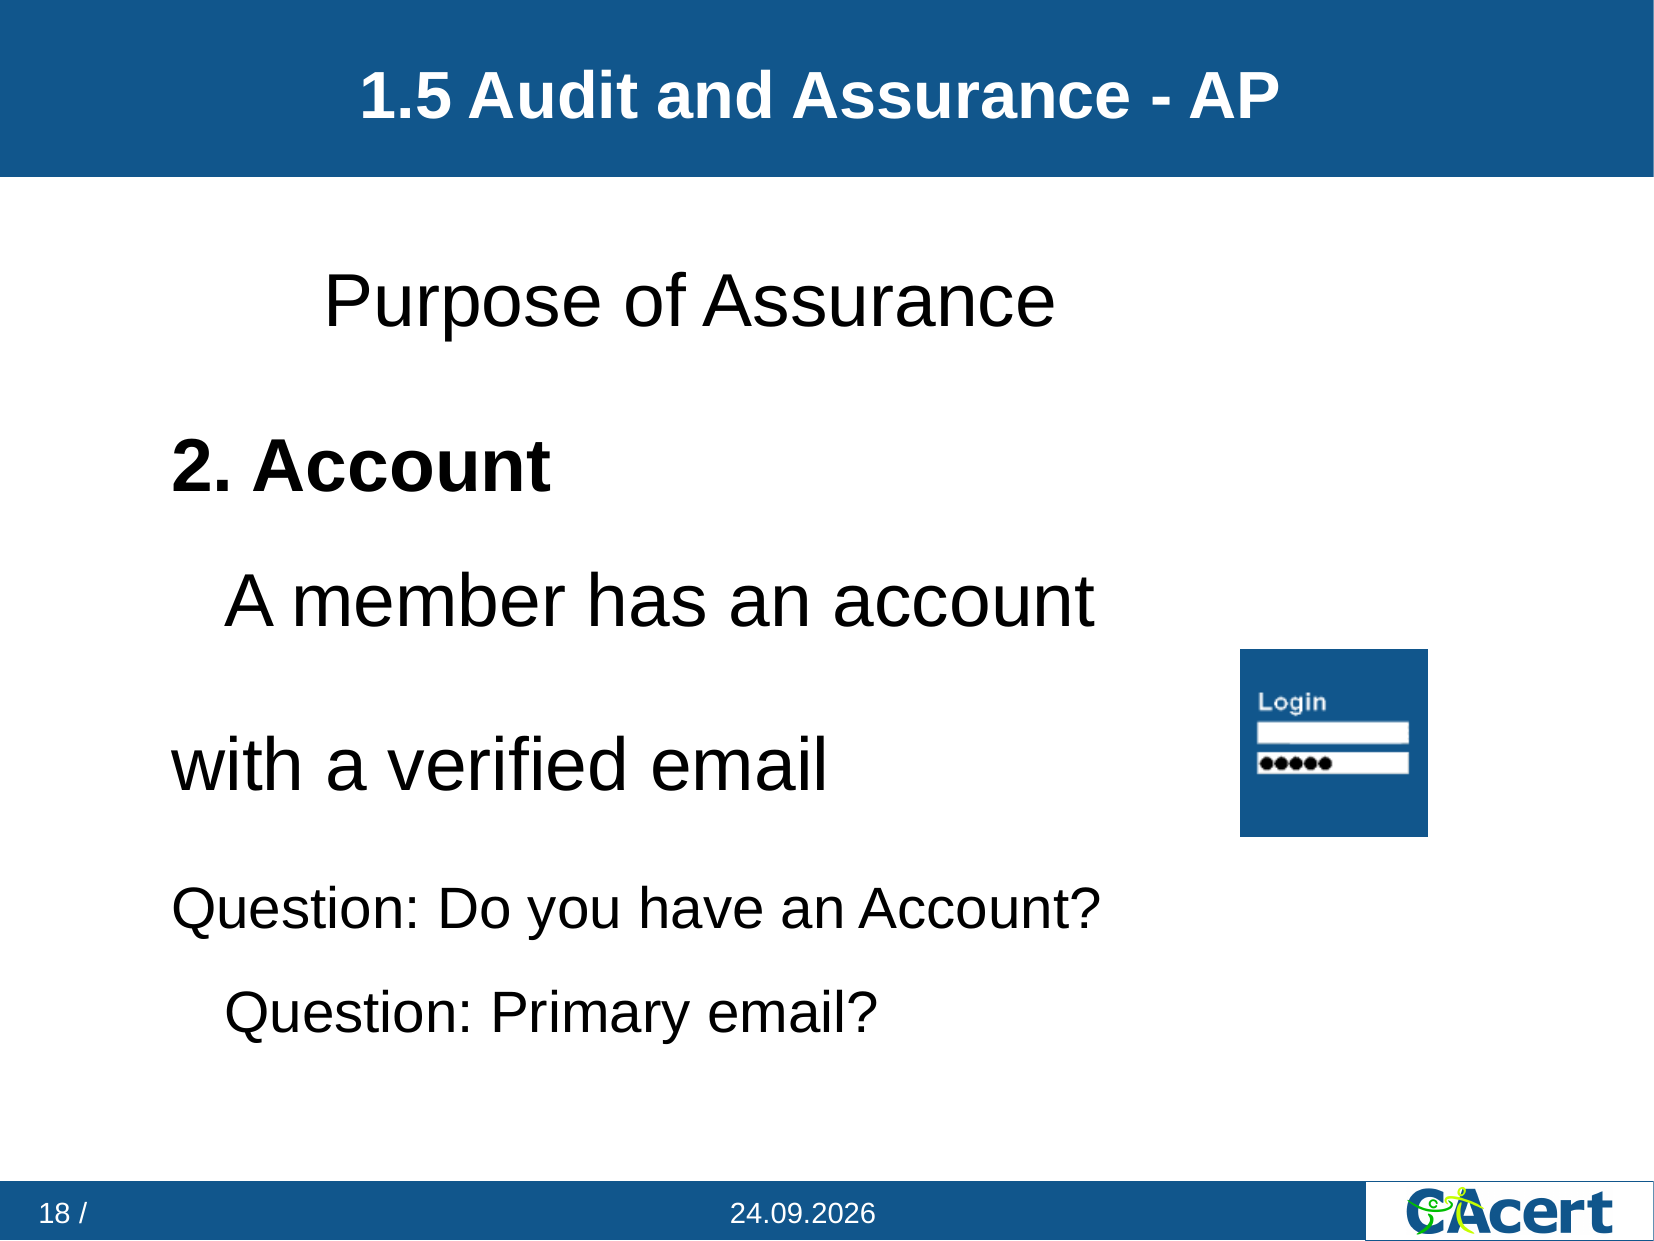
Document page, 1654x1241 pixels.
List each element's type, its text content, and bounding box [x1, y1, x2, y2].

picture [1240, 649, 1428, 838]
list Purpose of Assurance 2. Account A member has an account with a verified email Question: Do you have an Account? Question: Primary email? [82, 206, 1625, 1065]
title 1.5 Audit and Assurance - AP [76, 17, 1565, 166]
